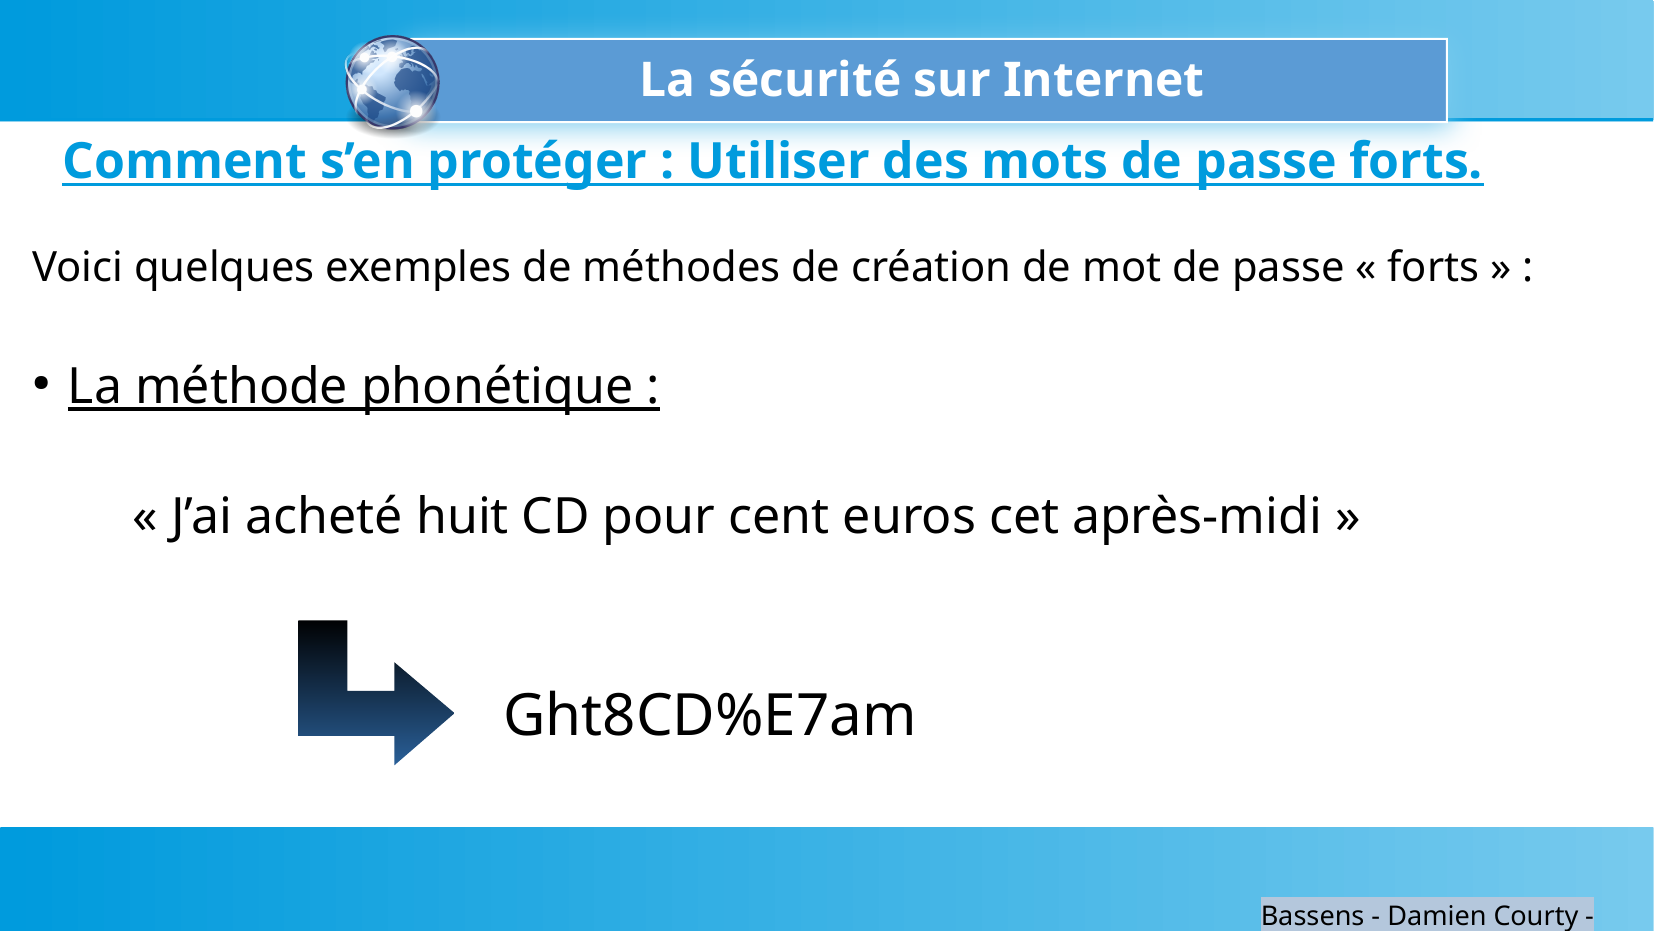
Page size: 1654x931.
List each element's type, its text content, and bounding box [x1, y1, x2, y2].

text_box « J’ai acheté huit CD pour cent euros cet après-midi » [118, 472, 1477, 547]
text_box Comment s’en protéger : Utiliser des mots de passe forts. [47, 118, 1536, 228]
text_box La sécurité sur Internet [443, 38, 1447, 118]
text_box Bassens - Damien Courty - 2024 [1246, 889, 1654, 931]
text_box Ght8CD%E7am [488, 665, 1145, 769]
text_box Voici quelques exemples de méthodes de création de mot de passe « forts » : La méthode phonétique : [17, 228, 1642, 489]
text_box [298, 620, 455, 766]
picture [341, 35, 443, 140]
